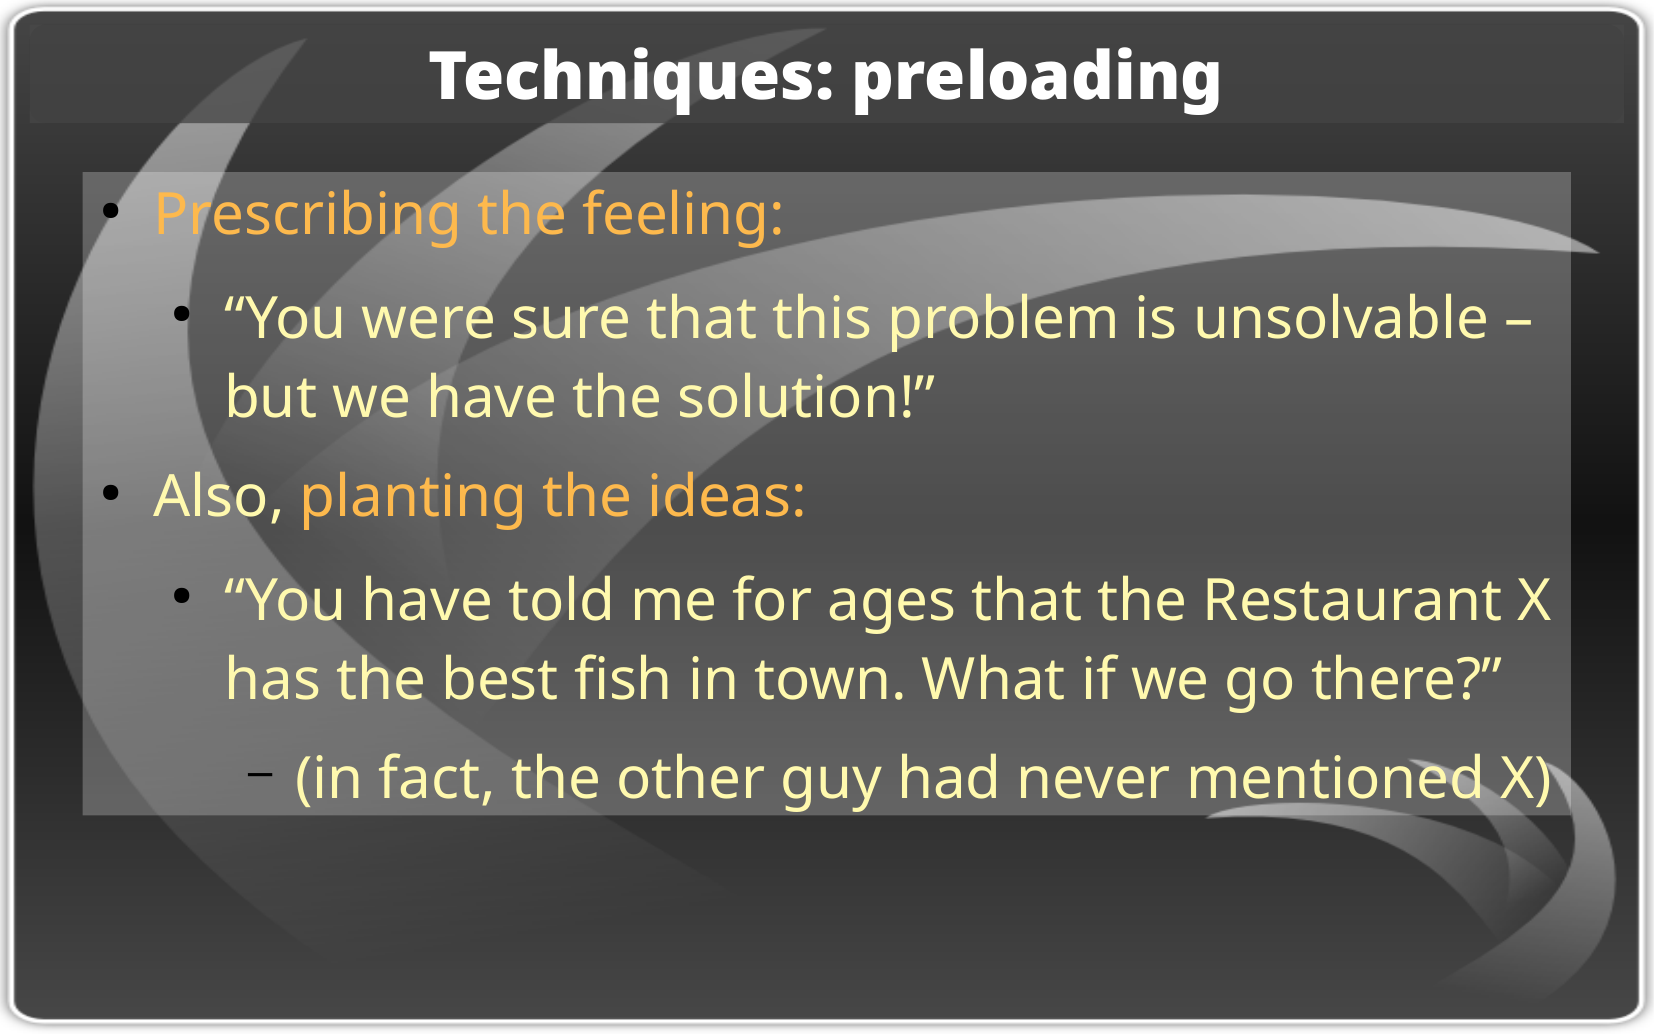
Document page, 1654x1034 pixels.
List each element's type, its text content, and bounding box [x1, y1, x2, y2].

list Prescribing the feeling: “You were sure that this problem is unsolvable – but we have the solution!” Also, planting the ideas: “You have told me for ages that the Restaurant X has the best fish in town. What if we go there?” (in fact, the other guy had never mentioned X) [82, 172, 1571, 799]
title Techniques: preloading [29, 24, 1625, 124]
picture [0, 0, 1654, 1034]
